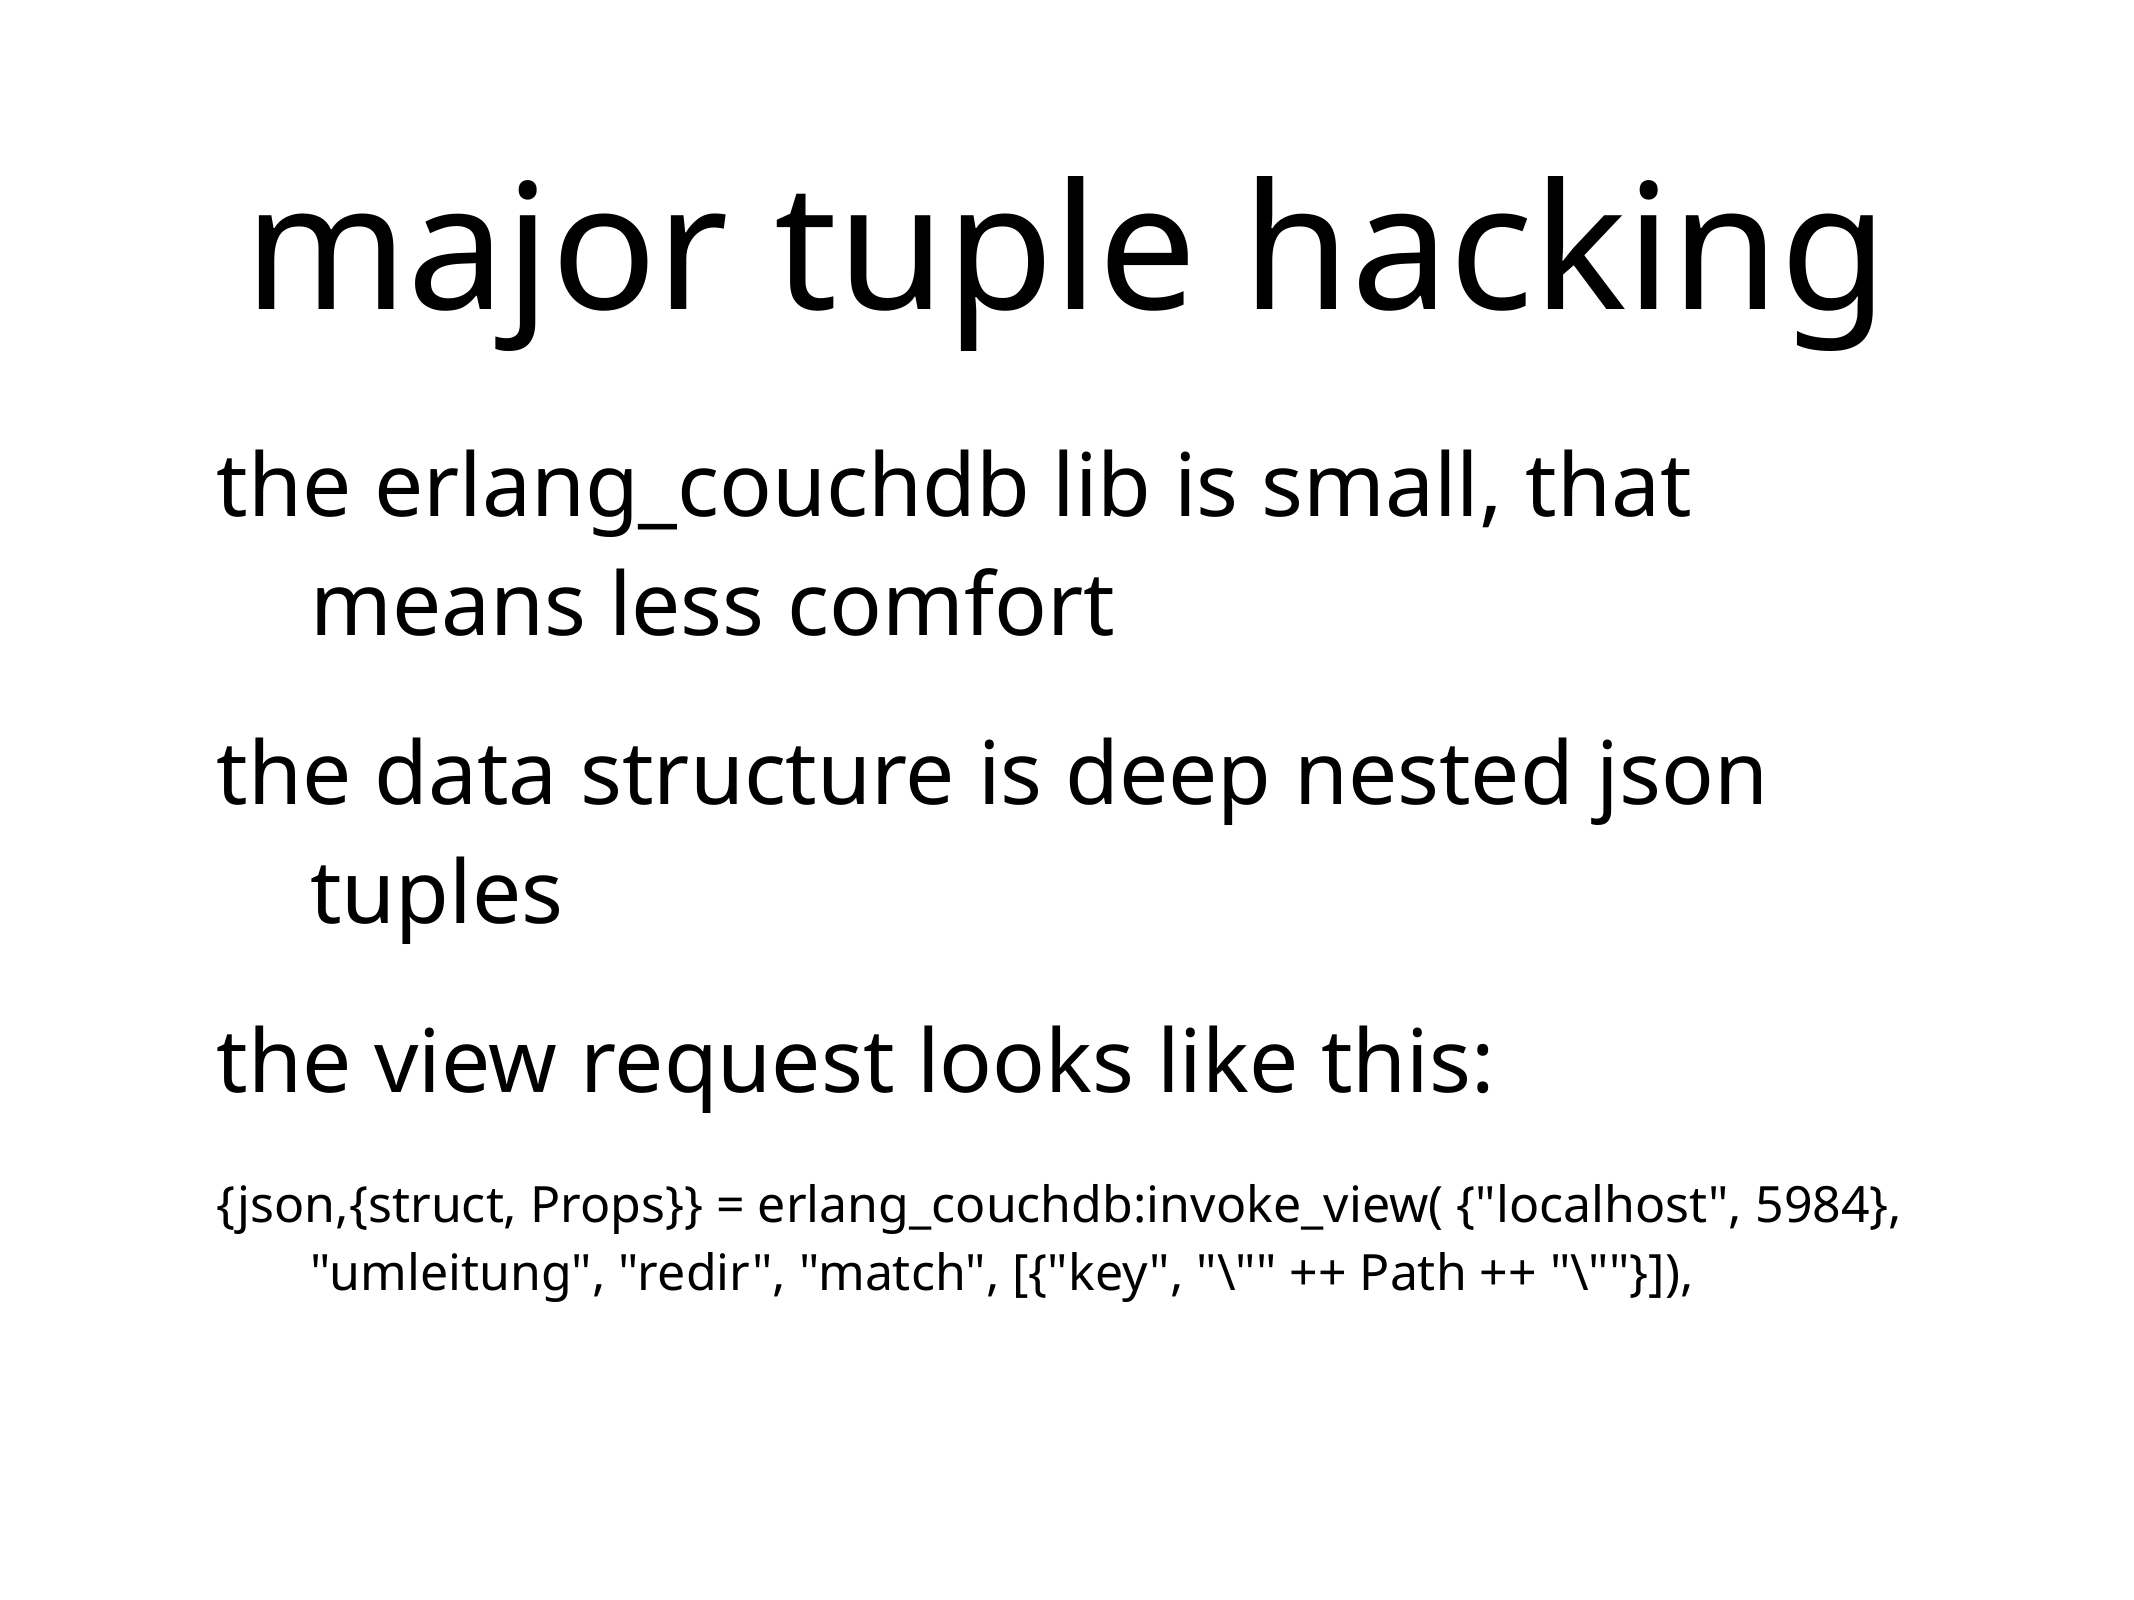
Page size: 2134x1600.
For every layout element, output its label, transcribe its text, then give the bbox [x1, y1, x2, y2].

list the erlang_couchdb lib is small, that means less comfort the data structure is deep nested json tuples the view request looks like this: {json,{struct, Props}} = erlang_couchdb:invoke_view( {"localhost", 5984}, "umleitung", "redir", "match", [{"key", "\"" ++ Path ++ "\""}]), [208, 443, 1925, 1403]
title major tuple hacking [208, 29, 1925, 443]
